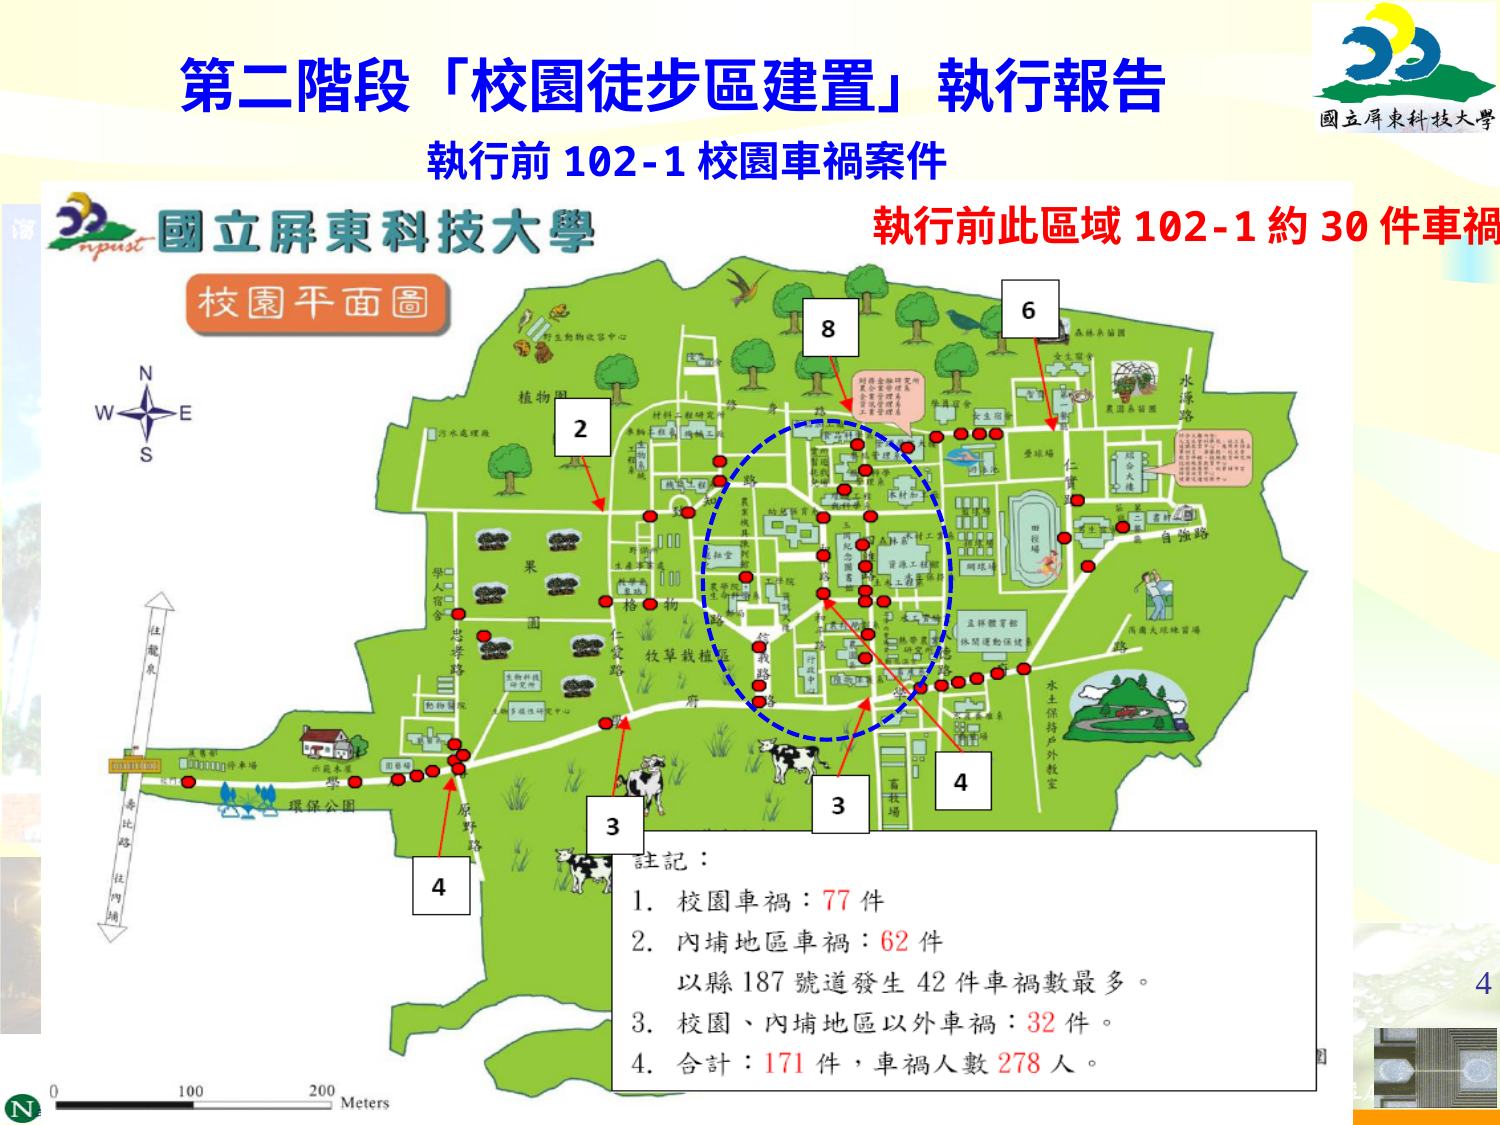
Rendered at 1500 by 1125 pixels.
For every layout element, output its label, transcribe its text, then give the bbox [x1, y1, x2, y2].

picture [0, 181, 1500, 1125]
text_box 執行前102-1校園車禍案件 [419, 125, 963, 181]
text_box 第二階段「校園徒步區建置」執行報告 [171, 42, 1211, 126]
text_box 執行前此區域102-1約30件車禍 [864, 184, 1500, 265]
picture [1312, 2, 1496, 133]
